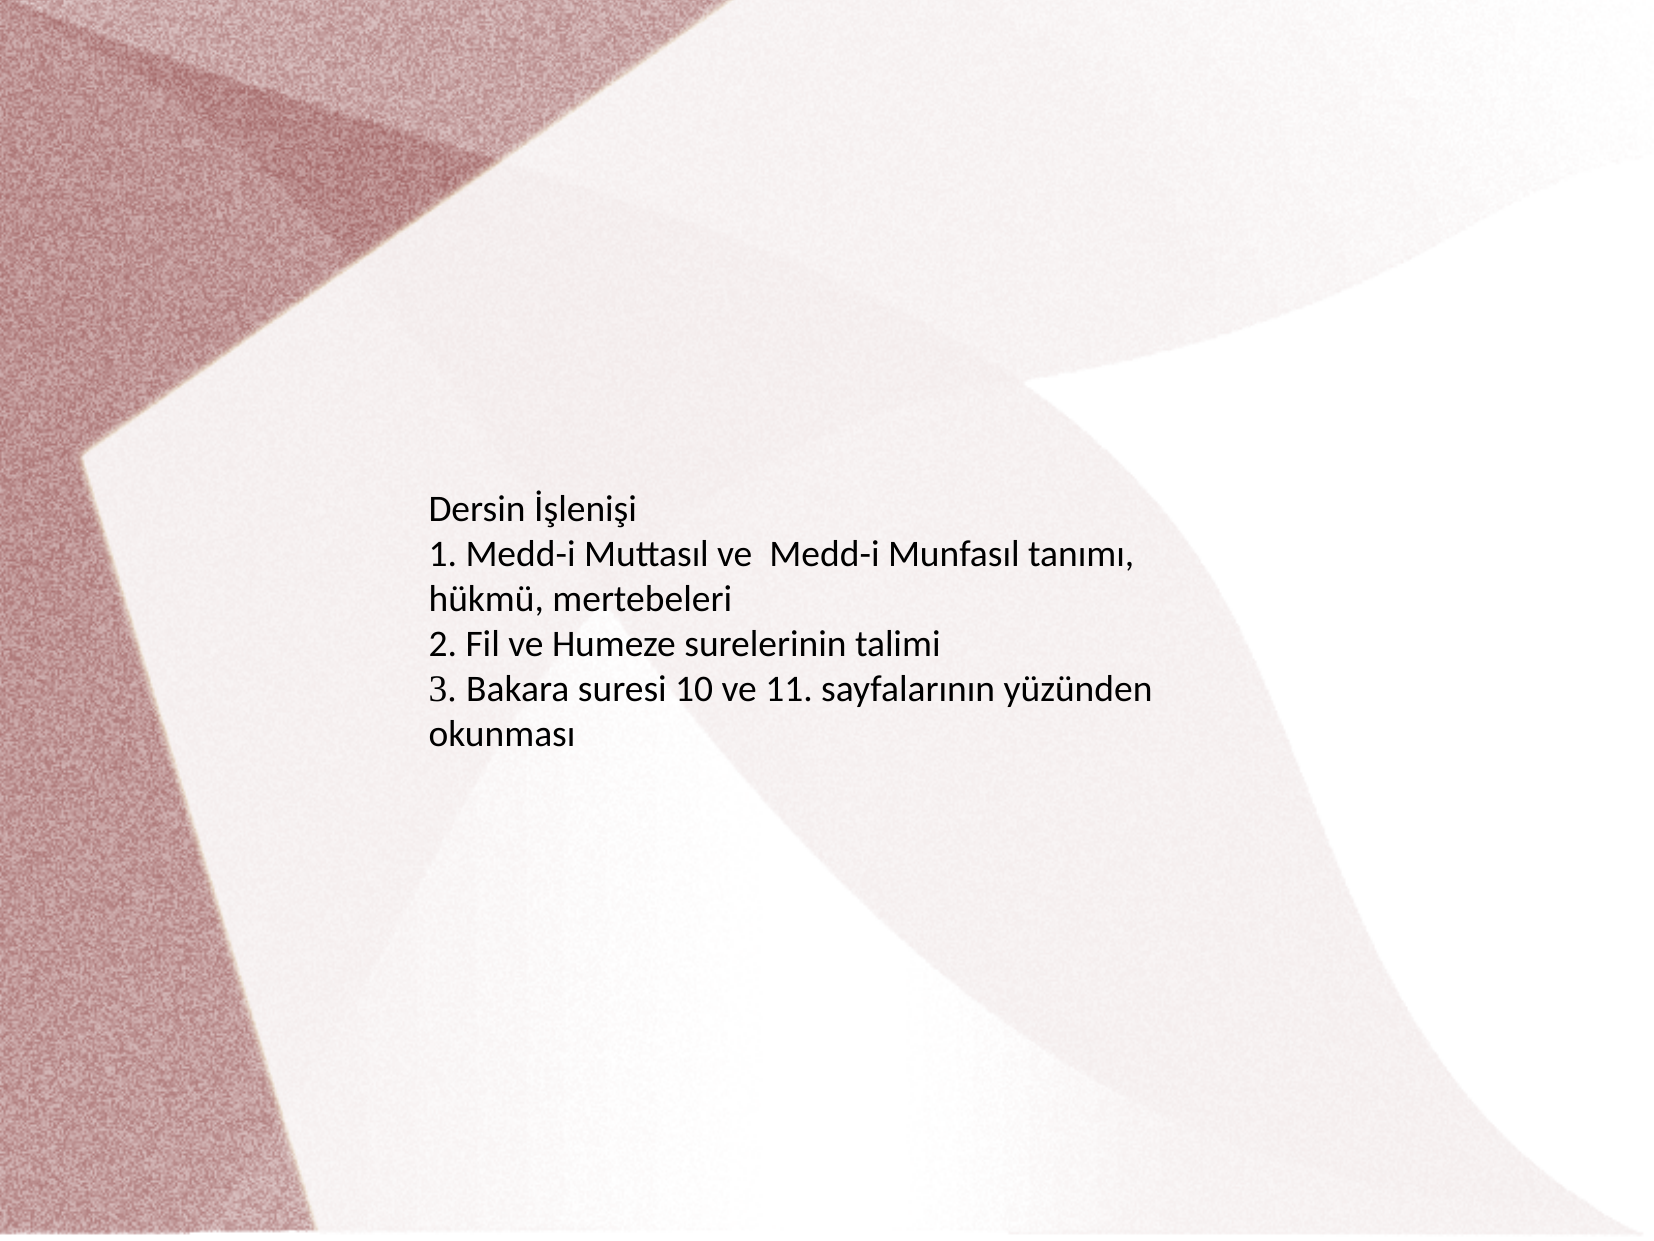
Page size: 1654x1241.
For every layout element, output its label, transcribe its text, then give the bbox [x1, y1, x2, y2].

text_box Dersin İşlenişi 1. Medd-i Muttasıl ve Medd-i Munfasıl tanımı, hükmü, mertebeleri 2. Fil ve Humeze surelerinin talimi 3. Bakara suresi 10 ve 11. sayfalarının yüzünden okunması [414, 476, 1240, 761]
